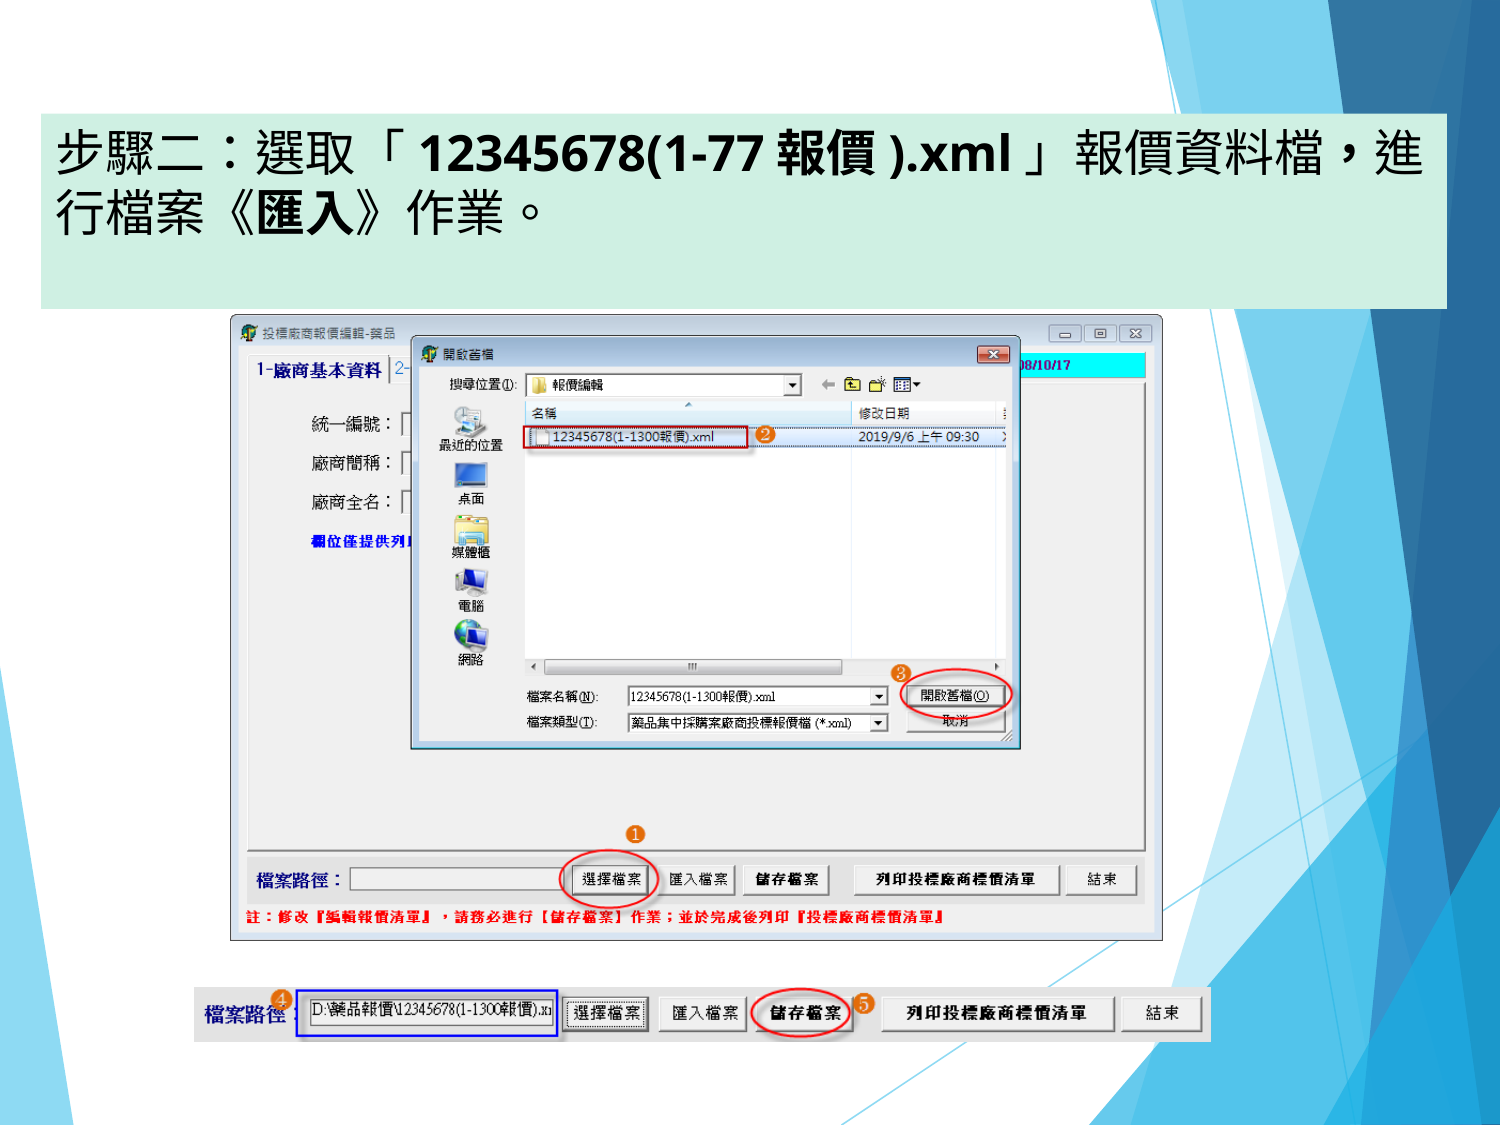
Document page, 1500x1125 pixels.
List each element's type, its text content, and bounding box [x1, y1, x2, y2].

picture [194, 987, 1211, 1042]
text_box 步驟二：選取「12345678(1-77報價).xml」報價資料檔，進行檔案《匯入》作業。 [41, 113, 1447, 309]
picture [230, 314, 1163, 941]
